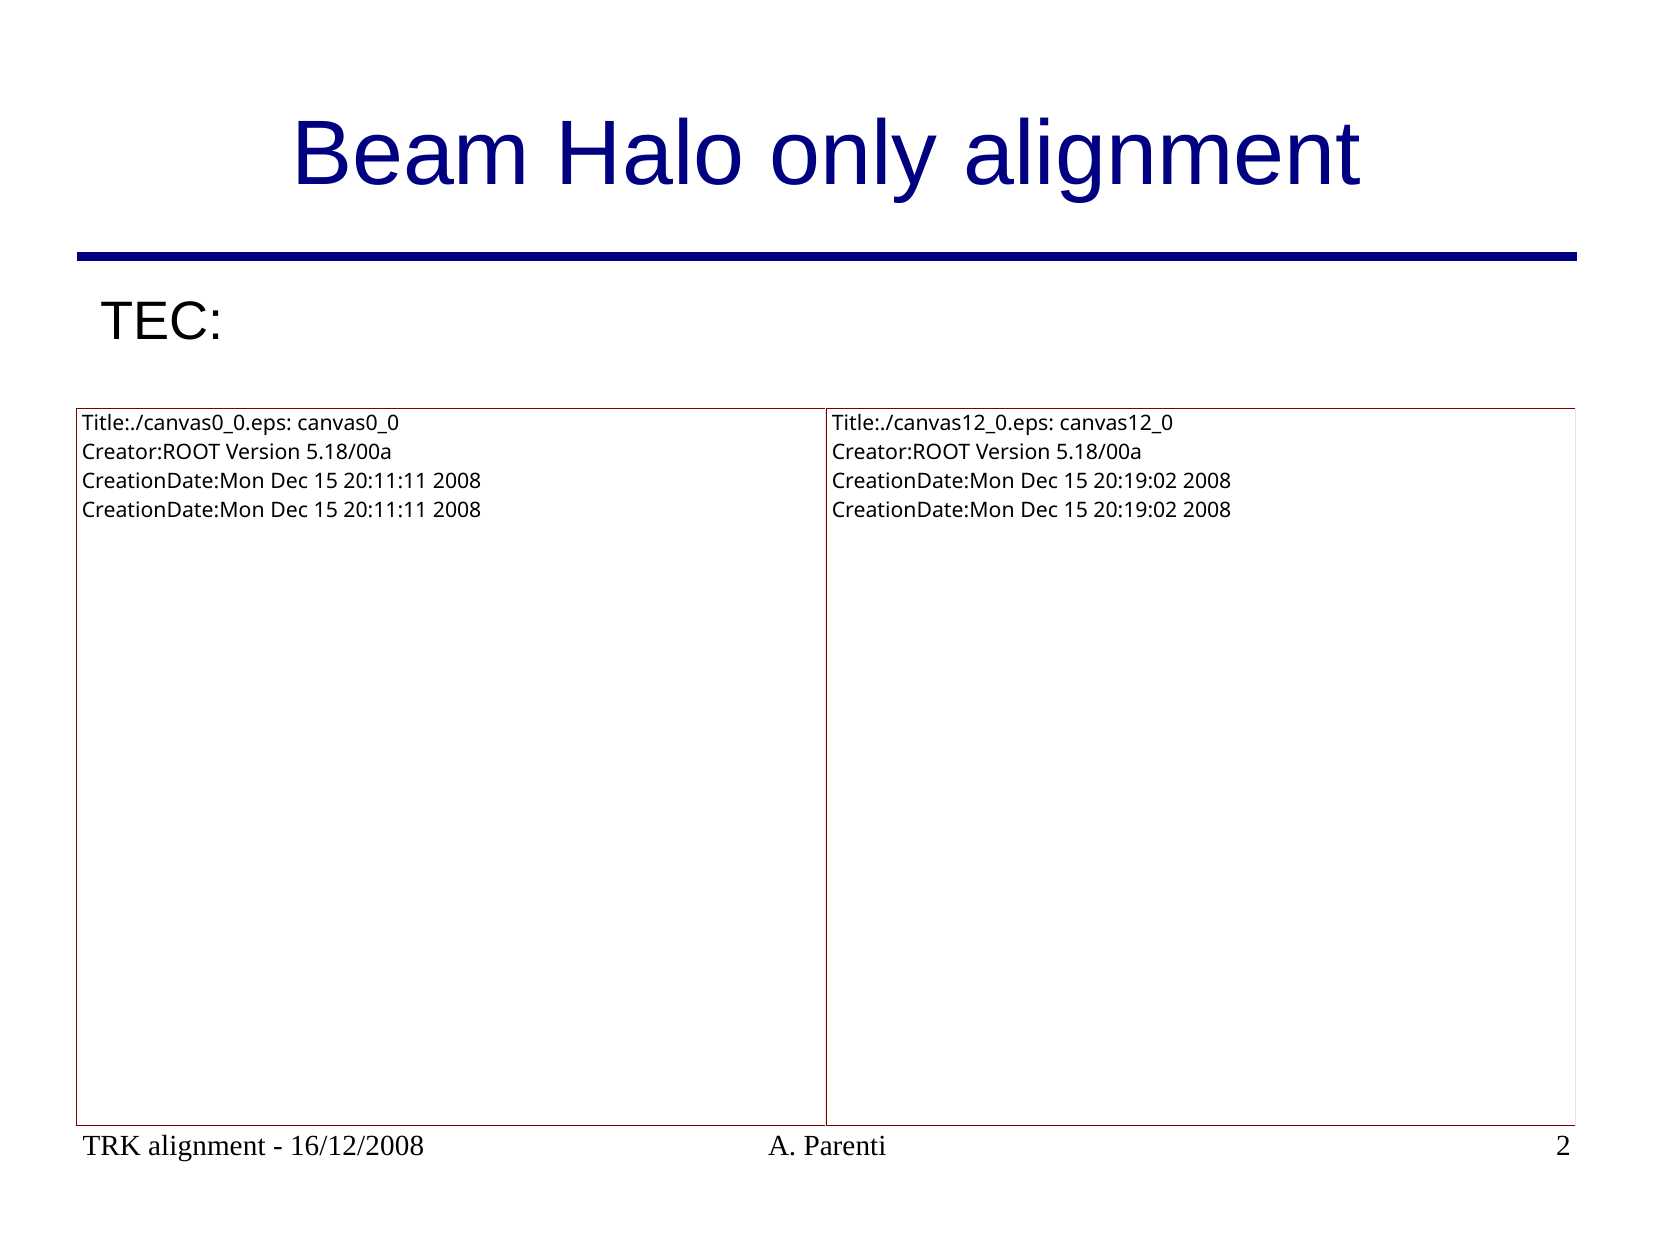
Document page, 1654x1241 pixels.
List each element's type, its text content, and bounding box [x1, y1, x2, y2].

list TEC: [82, 290, 1571, 406]
title Beam Halo only alignment [82, 49, 1571, 257]
picture [75, 406, 1576, 1126]
